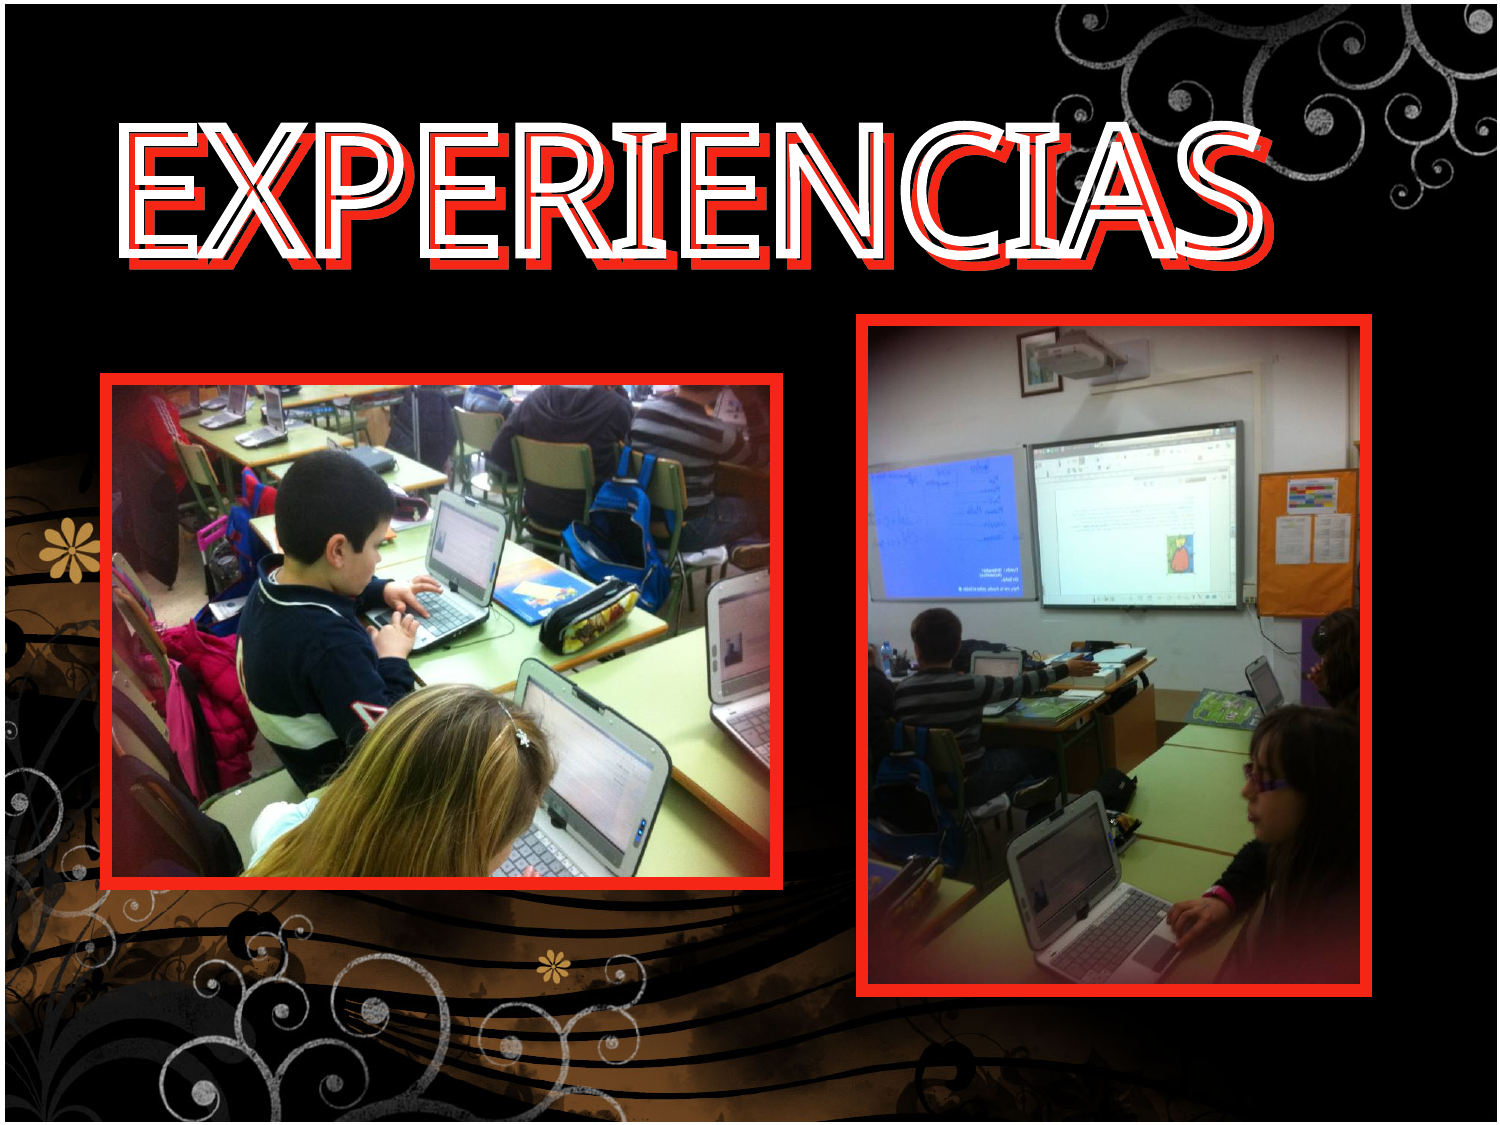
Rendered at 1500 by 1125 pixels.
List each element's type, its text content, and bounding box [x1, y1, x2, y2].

text_box EXPERIENCIAS [320, 127, 399, 254]
text_box EXPERIENCIAS [123, 127, 193, 254]
text_box EXPERIENCIAS [1180, 125, 1258, 256]
text_box EXPERIENCIAS [685, 127, 754, 254]
text_box EXPERIENCIAS [617, 127, 662, 254]
picture [0, 0, 1500, 1125]
text_box EXPERIENCIAS [519, 127, 608, 254]
text_box EXPERIENCIAS [1010, 127, 1055, 254]
text_box EXPERIENCIAS [1061, 126, 1172, 254]
text_box EXPERIENCIAS [905, 125, 999, 256]
text_box EXPERIENCIAS [780, 127, 879, 254]
text_box EXPERIENCIAS [424, 127, 493, 254]
text_box EXPERIENCIAS [203, 127, 303, 254]
